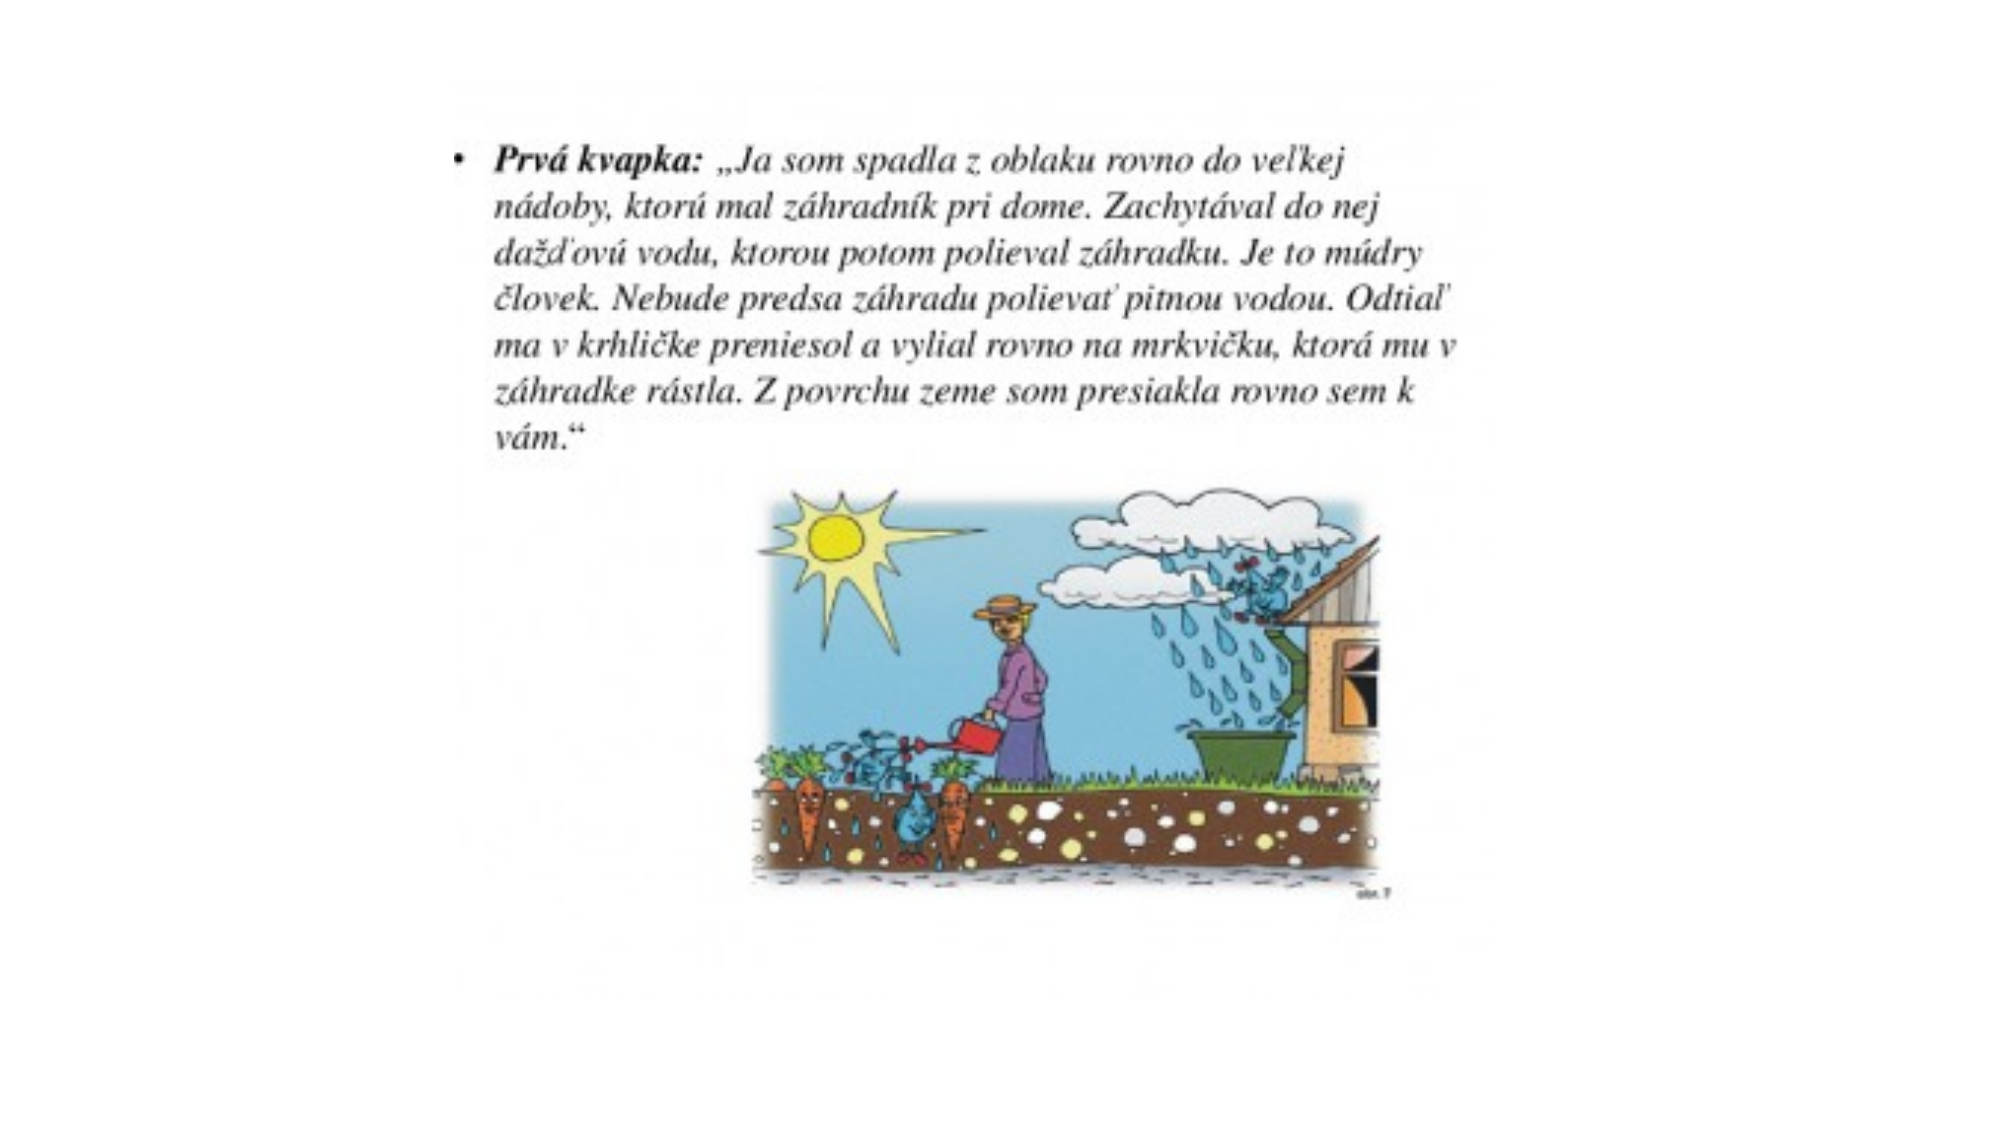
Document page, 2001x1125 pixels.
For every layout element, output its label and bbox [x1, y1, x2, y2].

picture [454, 80, 1493, 998]
